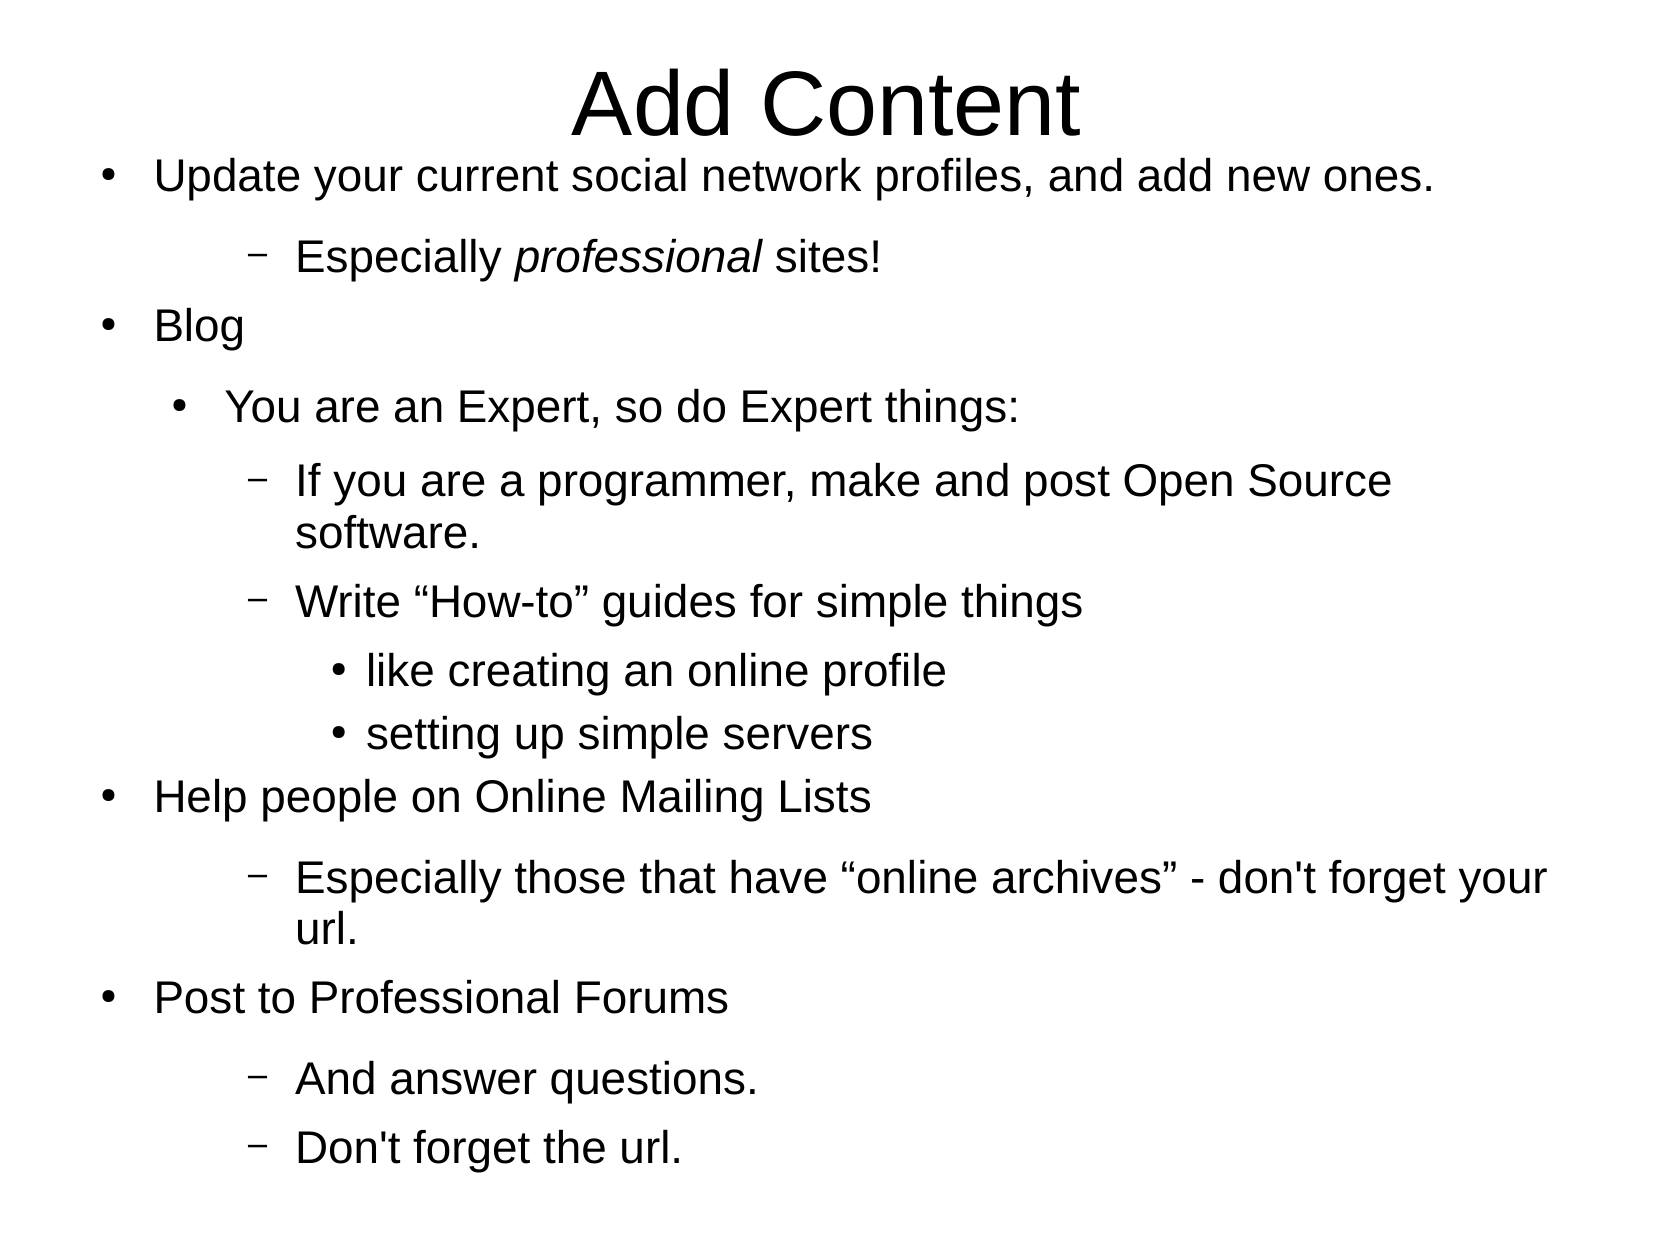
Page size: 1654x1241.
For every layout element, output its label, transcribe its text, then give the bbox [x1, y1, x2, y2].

title Add Content [82, 52, 1571, 150]
list Update your current social network profiles, and add new ones. Especially professional sites! Blog You are an Expert, so do Expert things: If you are a programmer, make and post Open Source software. Write “How-to” guides for simple things like creating an online profile setting up simple servers Help people on Online Mailing Lists Especially those that have “online archives” - don't forget your url. Post to Professional Forums And answer questions. Don't forget the url. [82, 150, 1571, 1201]
